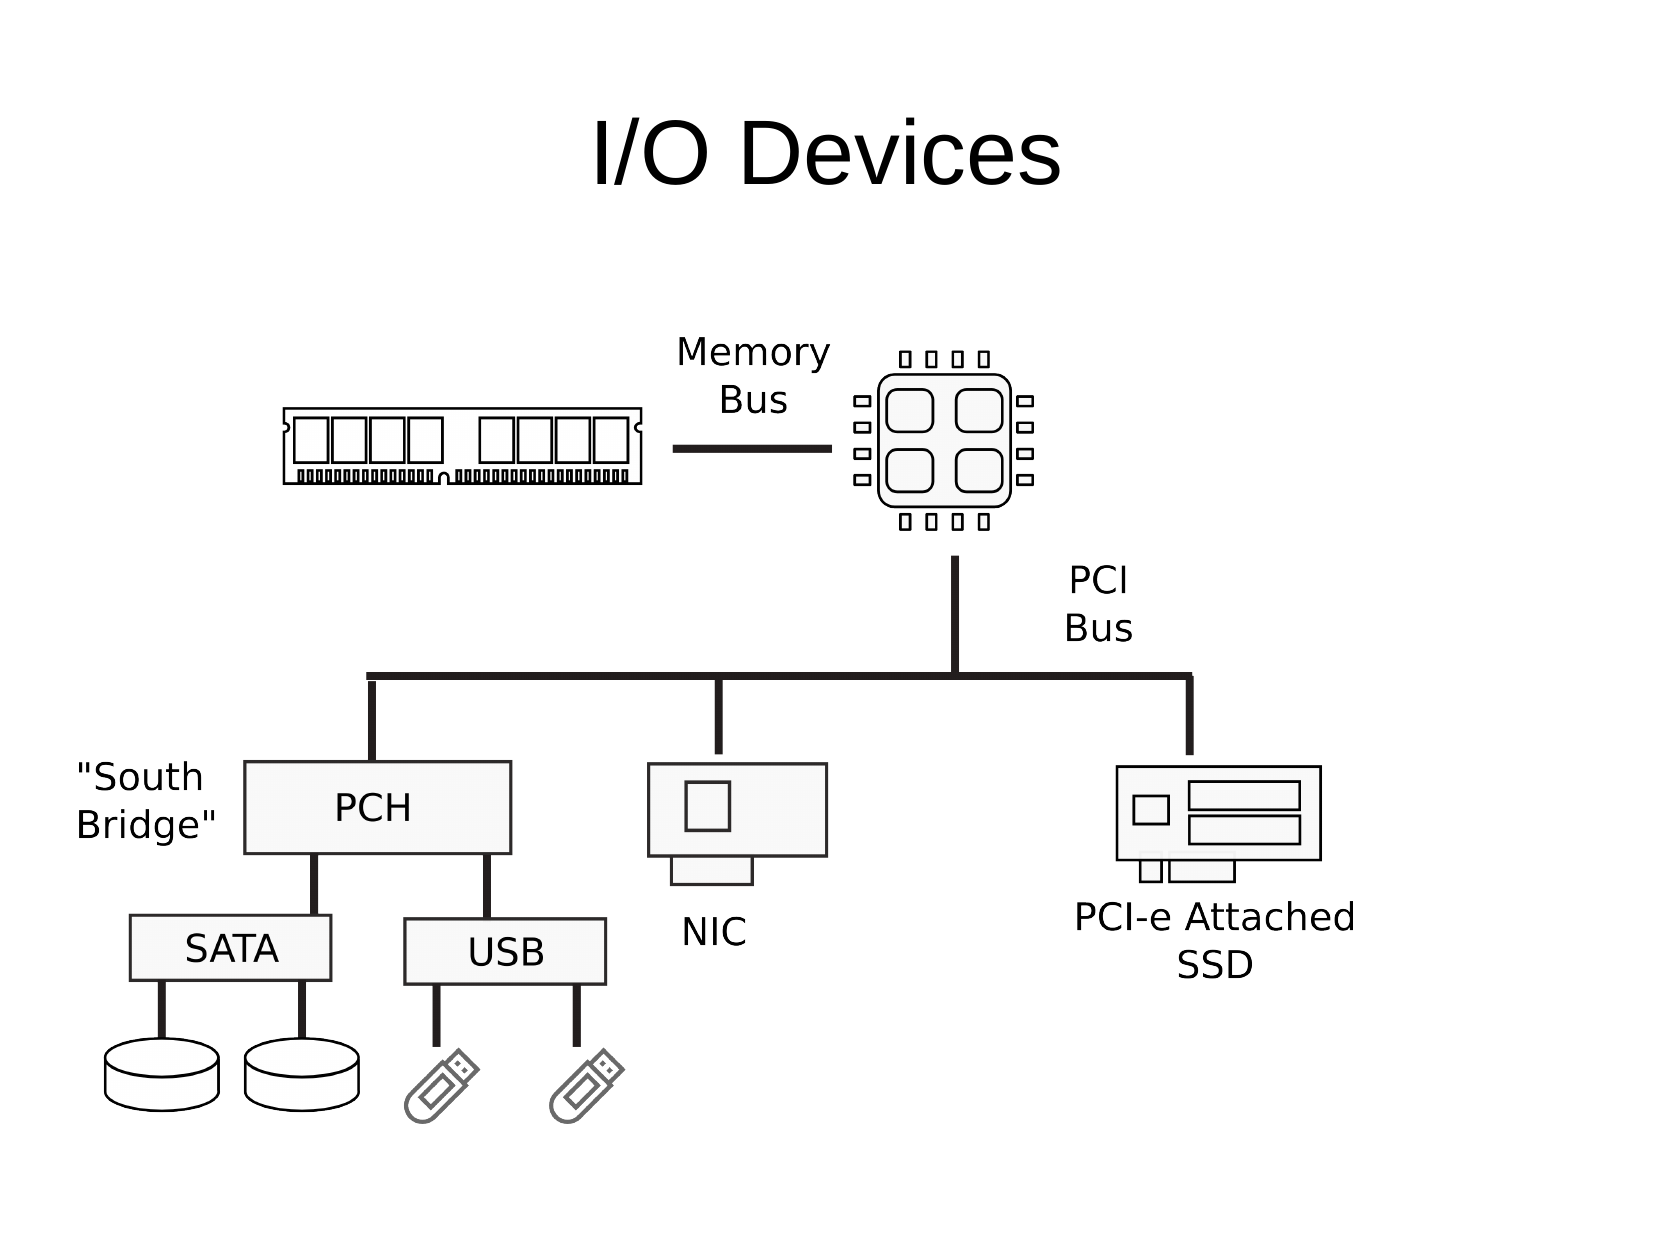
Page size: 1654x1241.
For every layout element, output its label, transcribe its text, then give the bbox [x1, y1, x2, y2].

title I/O Devices [82, 49, 1571, 257]
picture [79, 337, 1353, 1124]
